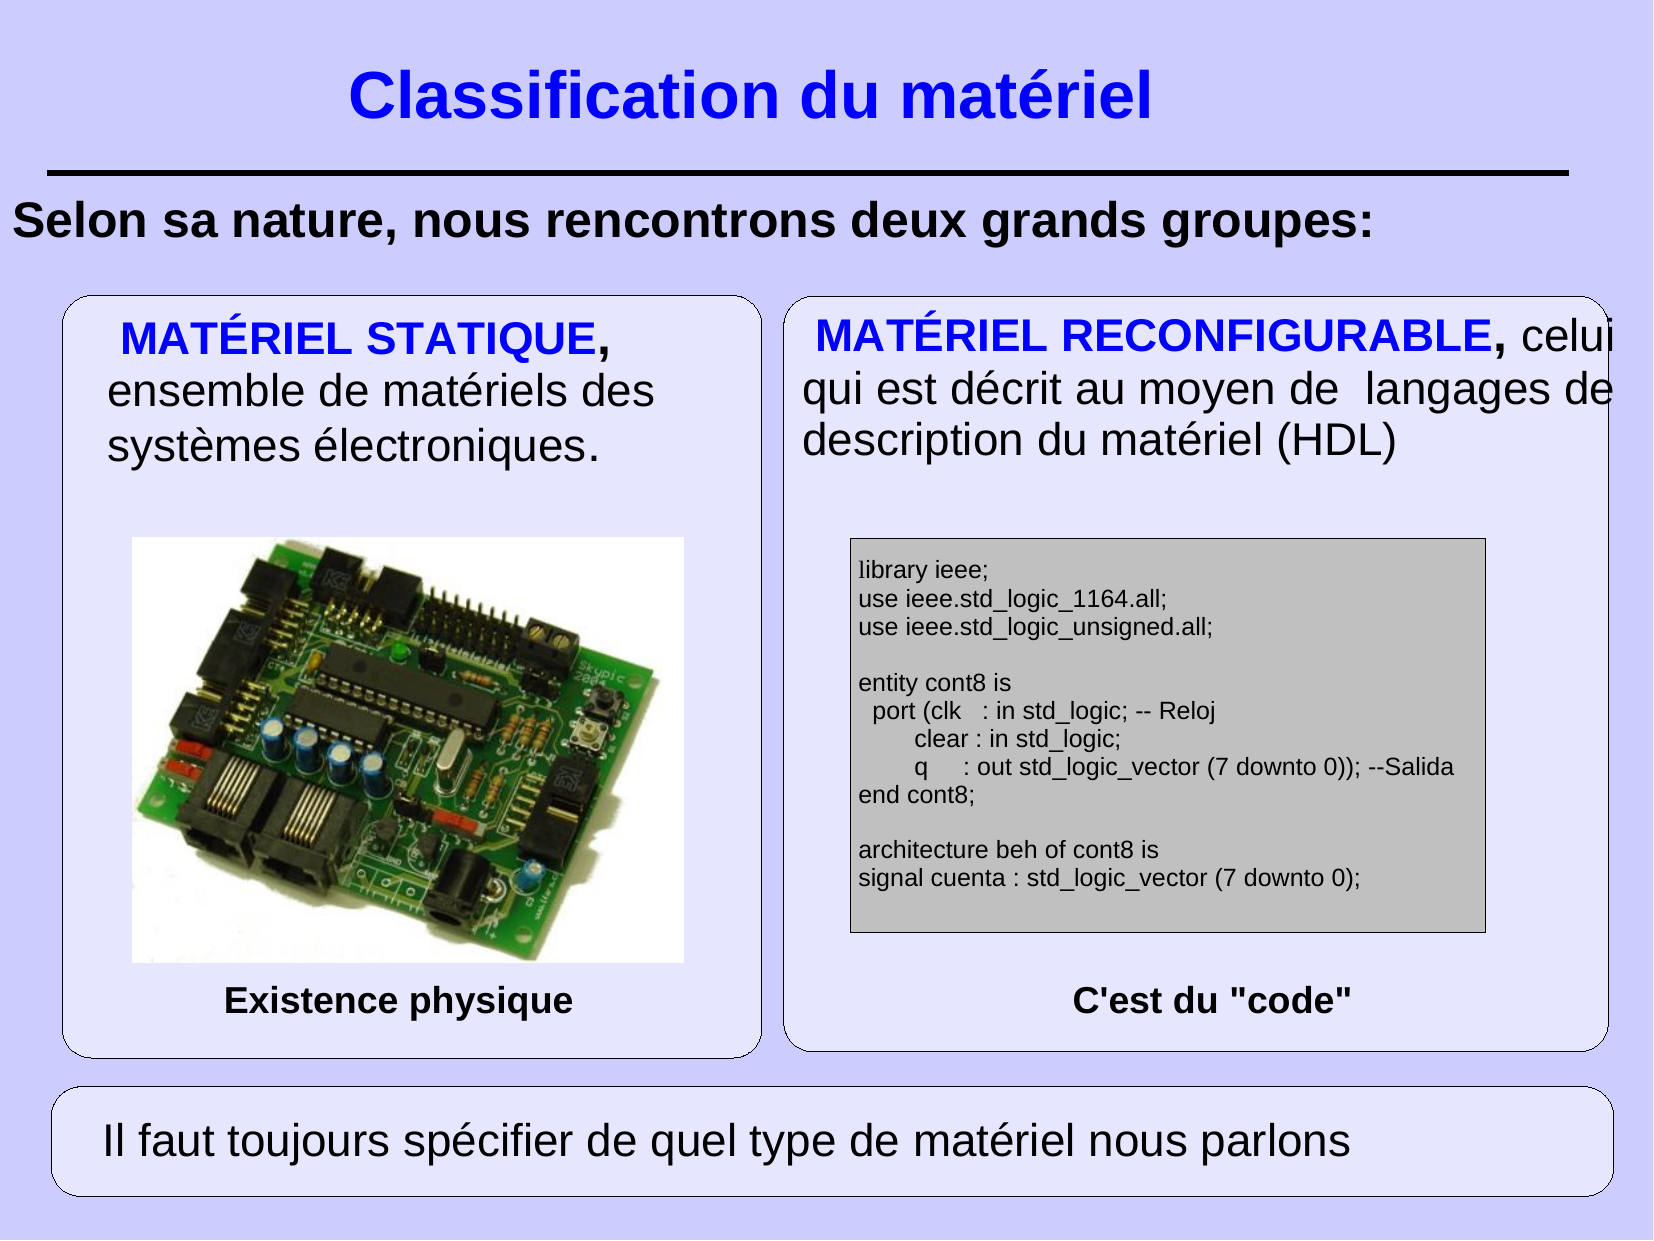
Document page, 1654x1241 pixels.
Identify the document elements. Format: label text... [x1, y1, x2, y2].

text_box MATÉRIEL RECONFIGURABLE, celui qui est décrit au moyen de langages de description du matériel (HDL) [802, 306, 1632, 525]
text_box Selon sa nature, nous rencontrons deux grands groupes: [0, 191, 1654, 268]
text_box Existence physique [223, 979, 624, 1023]
text_box [51, 1086, 1614, 1197]
title Classification du matériel [114, 0, 1390, 170]
text_box [62, 295, 762, 1059]
text_box [783, 296, 1609, 1052]
text_box MATÉRIEL STATIQUE, ensemble de matériels des systèmes électroniques. [107, 309, 788, 479]
text_box library ieee; use ieee.std_logic_1164.all; use ieee.std_logic_unsigned.all; entity cont8 is port (clk : in std_logic; -- Reloj clear : in std_logic; q : out std_logic_vector (7 downto 0)); --Salida end cont8; architecture beh of cont8 is signal cuenta : std_logic_vector (7 downto 0); [858, 537, 1532, 939]
picture [132, 537, 684, 963]
text_box C'est du "code" [1072, 979, 1391, 1024]
text_box Il faut toujours spécifier de quel type de matériel nous parlons [102, 1114, 1617, 1169]
